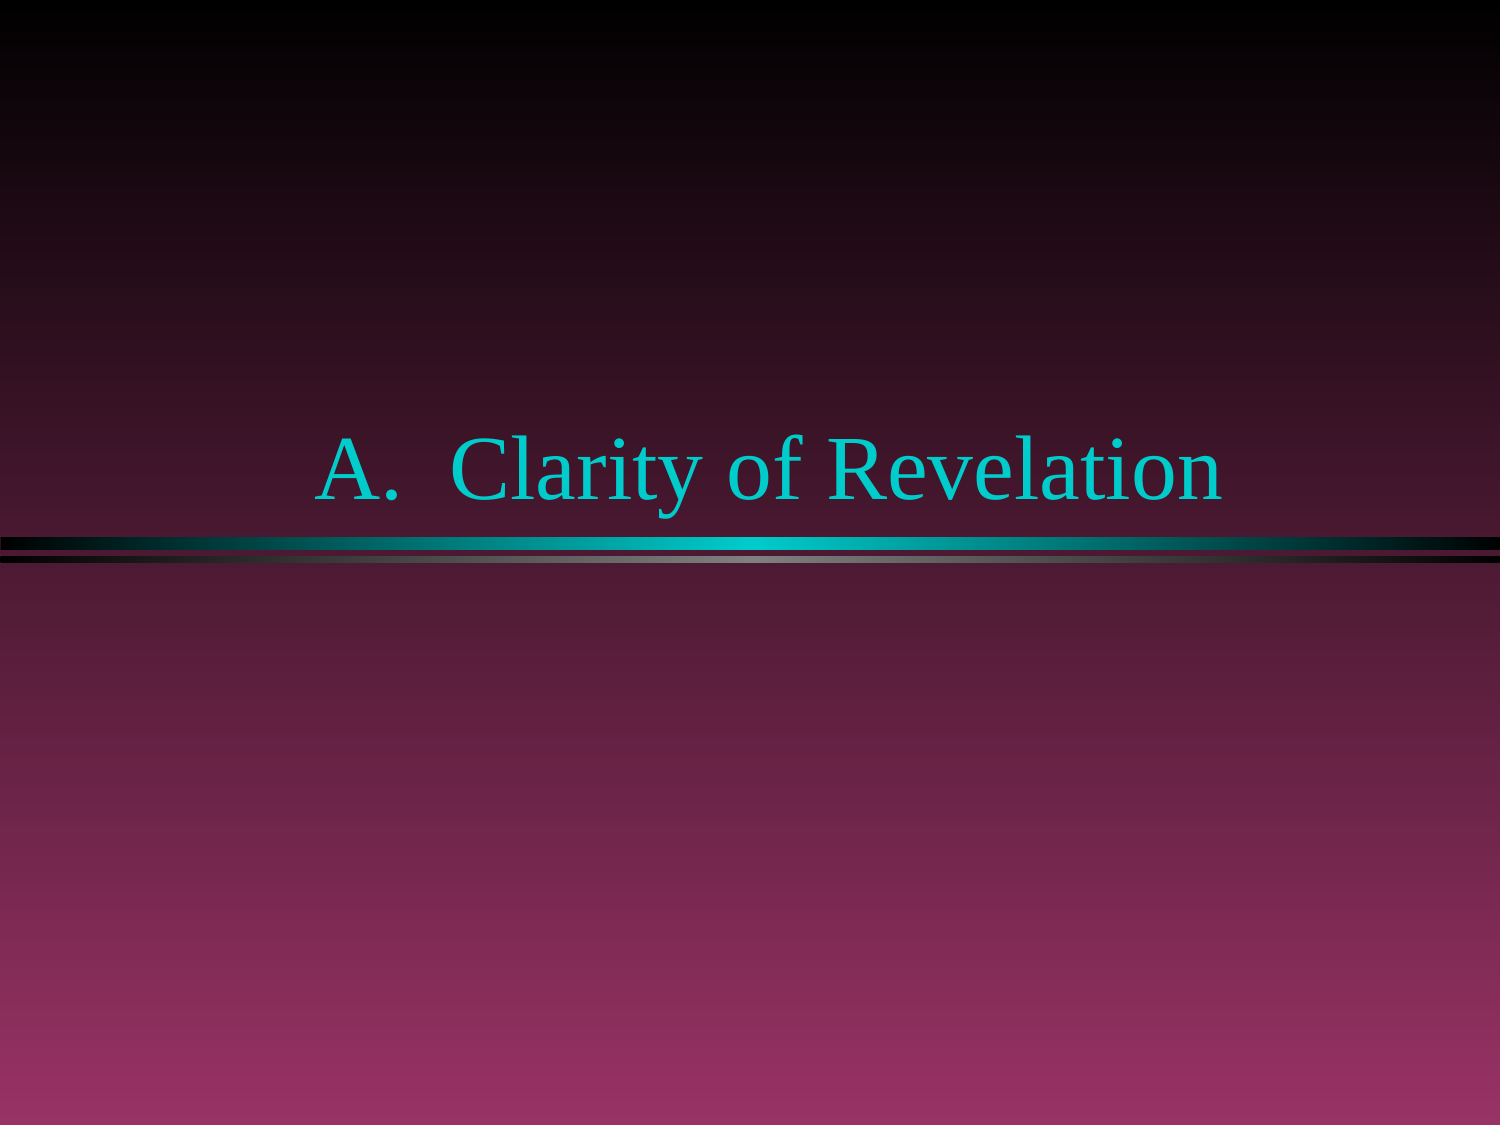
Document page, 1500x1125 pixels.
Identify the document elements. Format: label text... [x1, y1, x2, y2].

title A. Clarity of Revelation [118, 374, 1422, 563]
